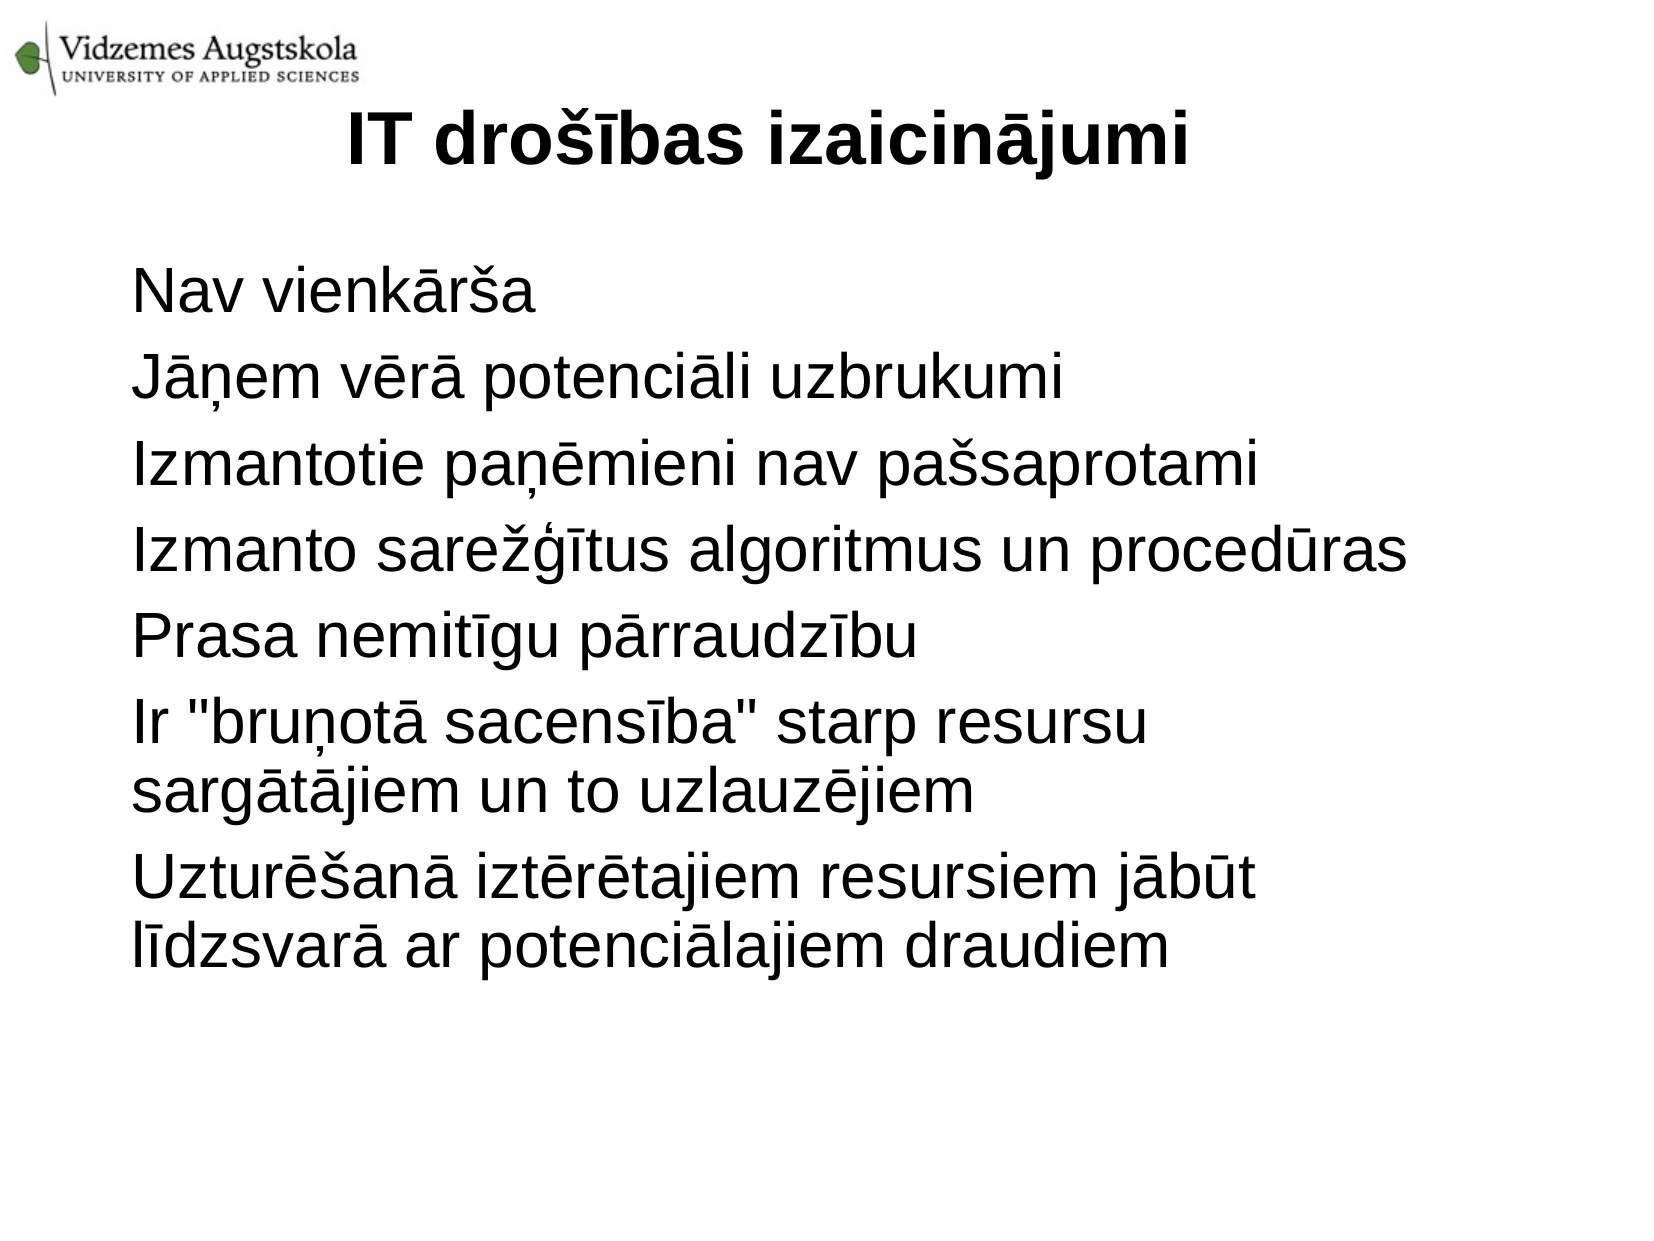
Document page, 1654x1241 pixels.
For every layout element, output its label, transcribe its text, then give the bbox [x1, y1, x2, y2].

list Nav vienkārša Jāņem vērā potenciāli uzbrukumi Izmantotie paņēmieni nav pašsaprotami Izmanto sarežģītus algoritmus un procedūras Prasa nemitīgu pārraudzību Ir "bruņotā sacensība" starp resursu sargātājiem un to uzlauzējiem Uzturēšanā iztērētajiem resursiem jābūt līdzsvarā ar potenciālajiem draudiem [62, 249, 1438, 1038]
title IT drošības izaicinājumi [50, 45, 1463, 233]
picture [5, 2, 368, 113]
